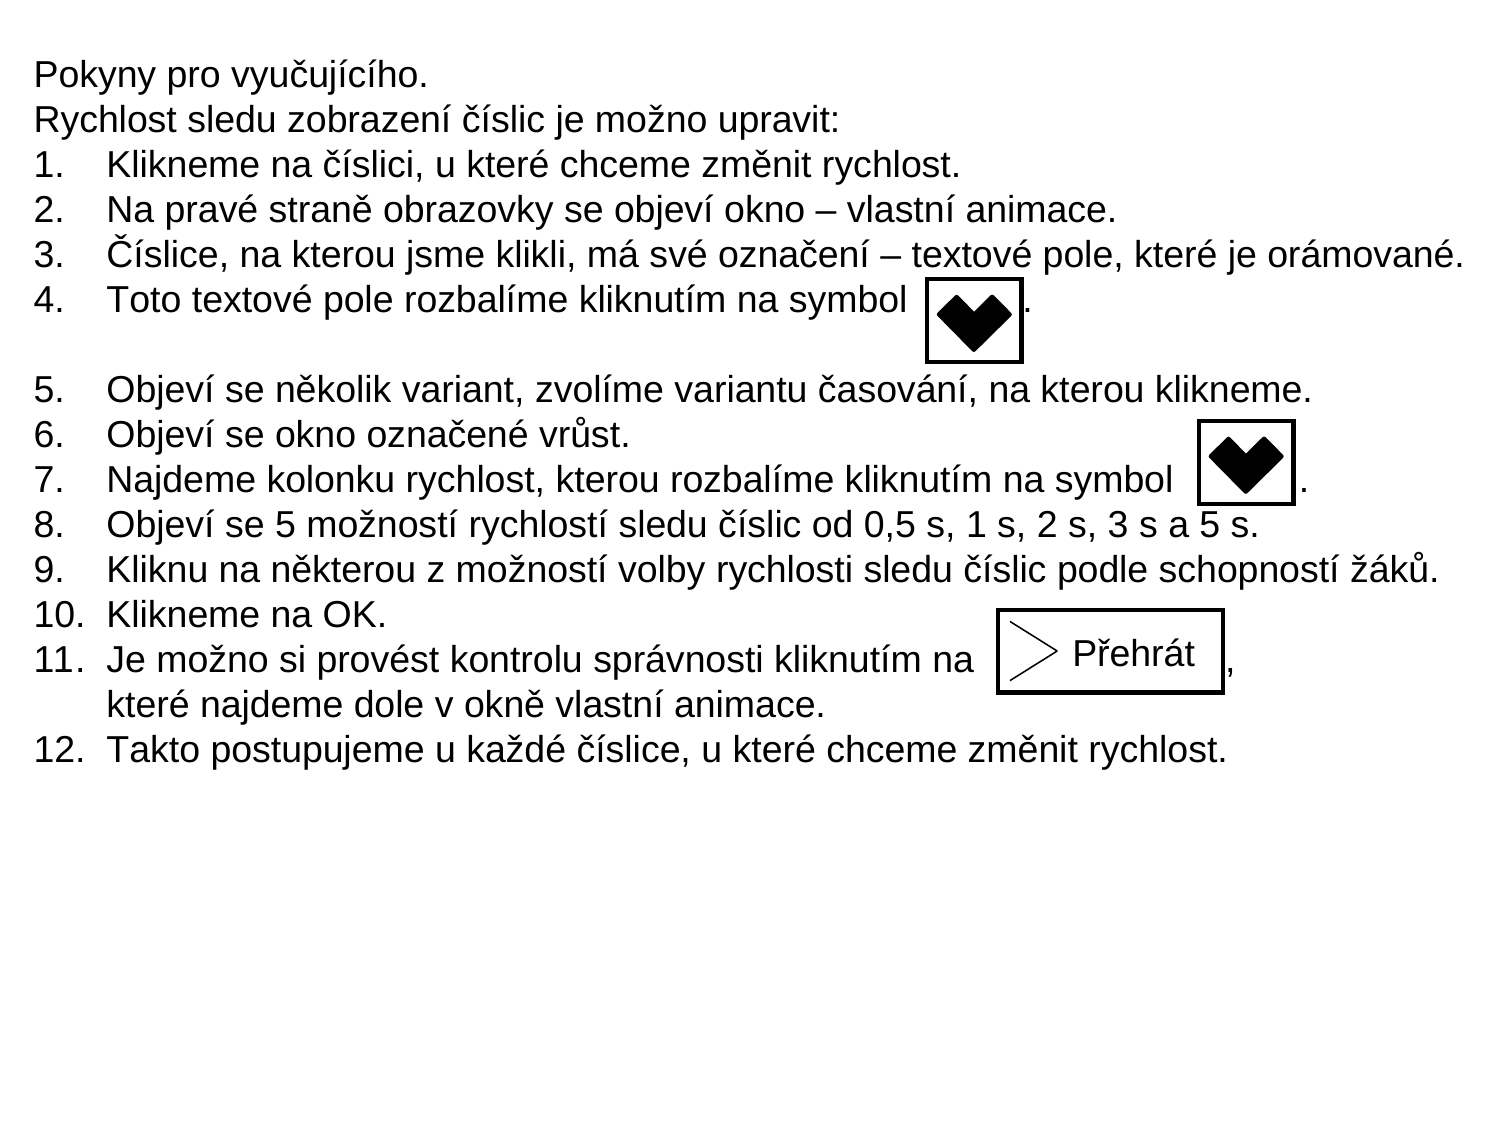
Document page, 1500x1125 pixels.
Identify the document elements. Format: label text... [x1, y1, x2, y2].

text_box Pokyny pro vyučujícího. Rychlost sledu zobrazení číslic je možno upravit: Klikneme na číslici, u které chceme změnit rychlost. Na pravé straně obrazovky se objeví okno – vlastní animace. Číslice, na kterou jsme klikli, má své označení – textové pole, které je orámované. Toto textové pole rozbalíme kliknutím na symbol . Objeví se několik variant, zvolíme variantu časování, na kterou klikneme. Objeví se okno označené vrůst. Najdeme kolonku rychlost, kterou rozbalíme kliknutím na symbol . Objeví se 5 možností rychlostí sledu číslic od 0,5 s, 1 s, 2 s, 3 s a 5 s. Kliknu na některou z možností volby rychlosti sledu číslic podle schopností žáků. Klikneme na OK. Je možno si provést kontrolu správnosti kliknutím na , které najdeme dole v okně vlastní animace. Takto postupujeme u každé číslice, u které chceme změnit rychlost. [18, 42, 1481, 779]
text_box Přehrát [1057, 621, 1211, 682]
text_box [1198, 420, 1294, 504]
text_box [998, 609, 1223, 693]
text_box [927, 278, 1022, 362]
